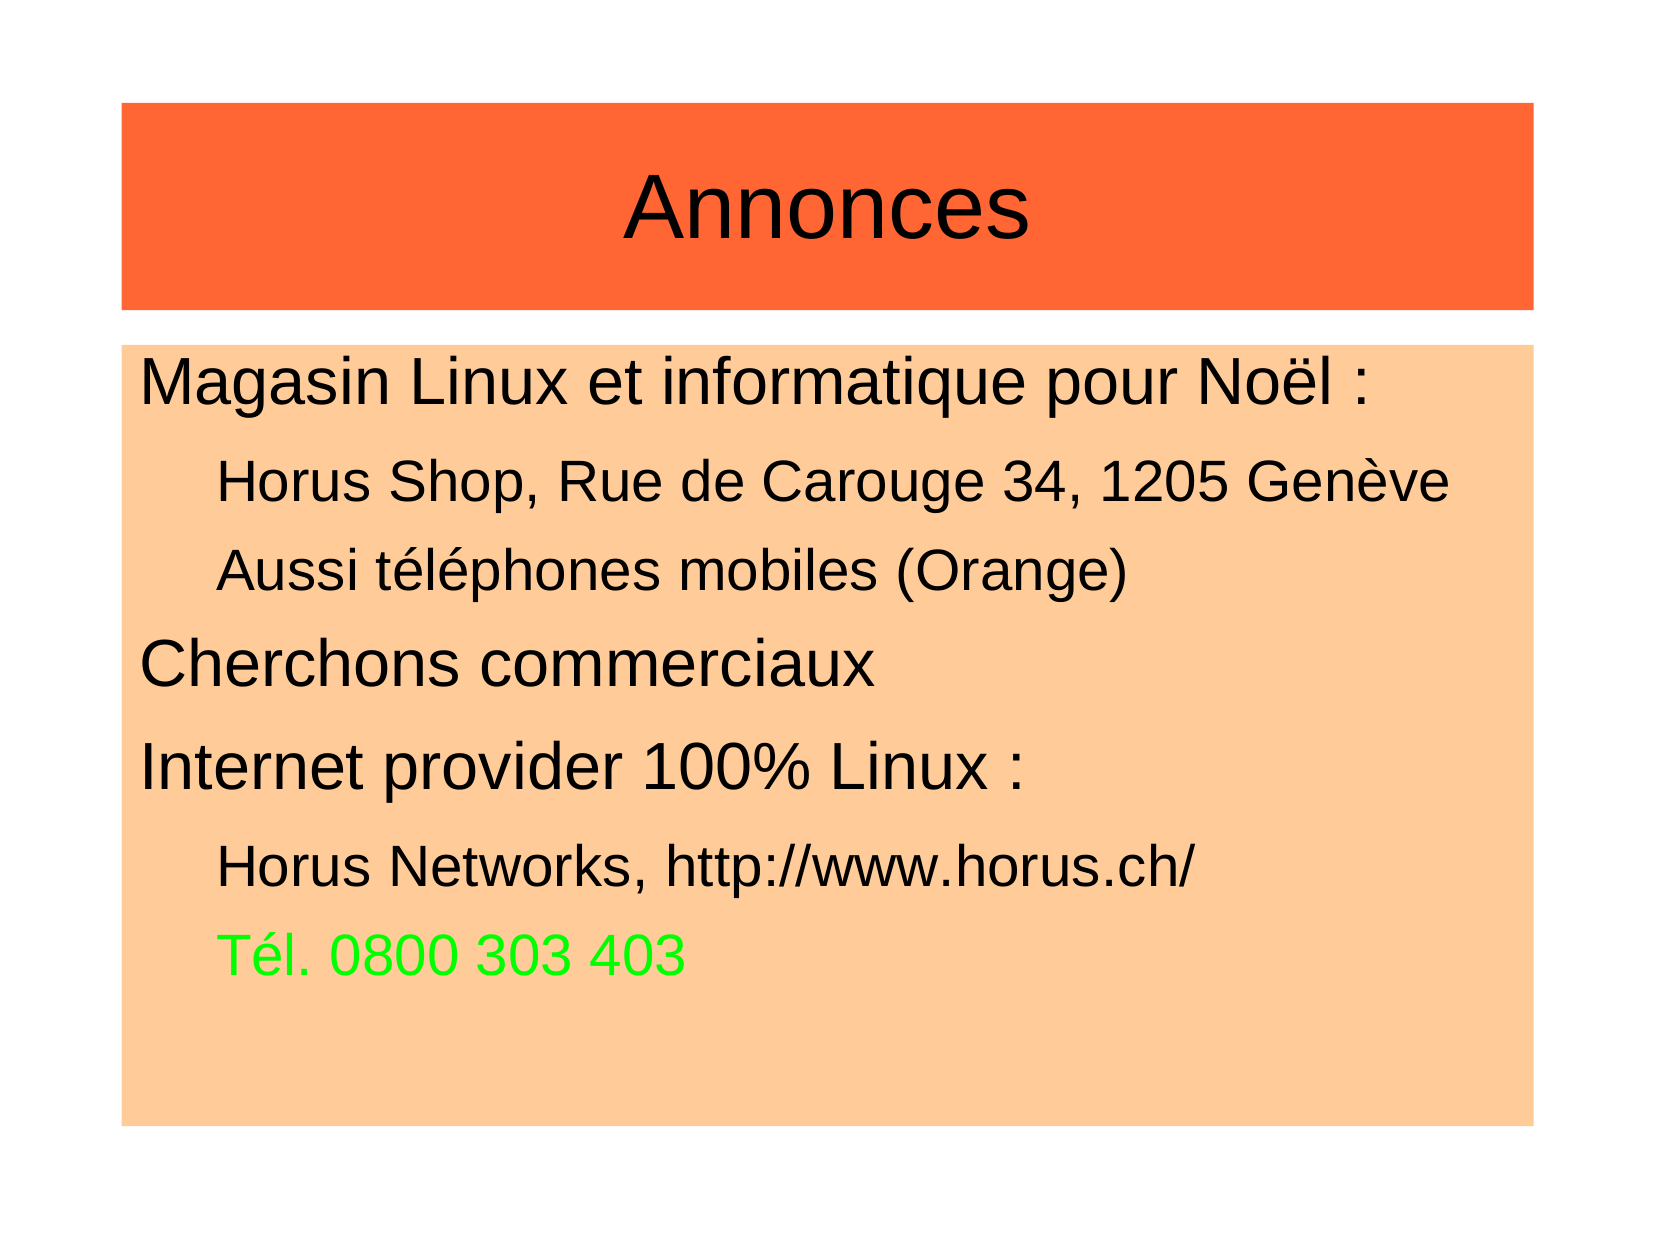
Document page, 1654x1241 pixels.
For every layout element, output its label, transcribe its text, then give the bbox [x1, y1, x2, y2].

list Magasin Linux et informatique pour Noël : Horus Shop, Rue de Carouge 34, 1205 Genève Aussi téléphones mobiles (Orange) Cherchons commerciaux Internet provider 100% Linux : Horus Networks, http://www.horus.ch/ Tél. 0800 303 403 [121, 344, 1534, 1127]
title Annonces [121, 102, 1534, 311]
